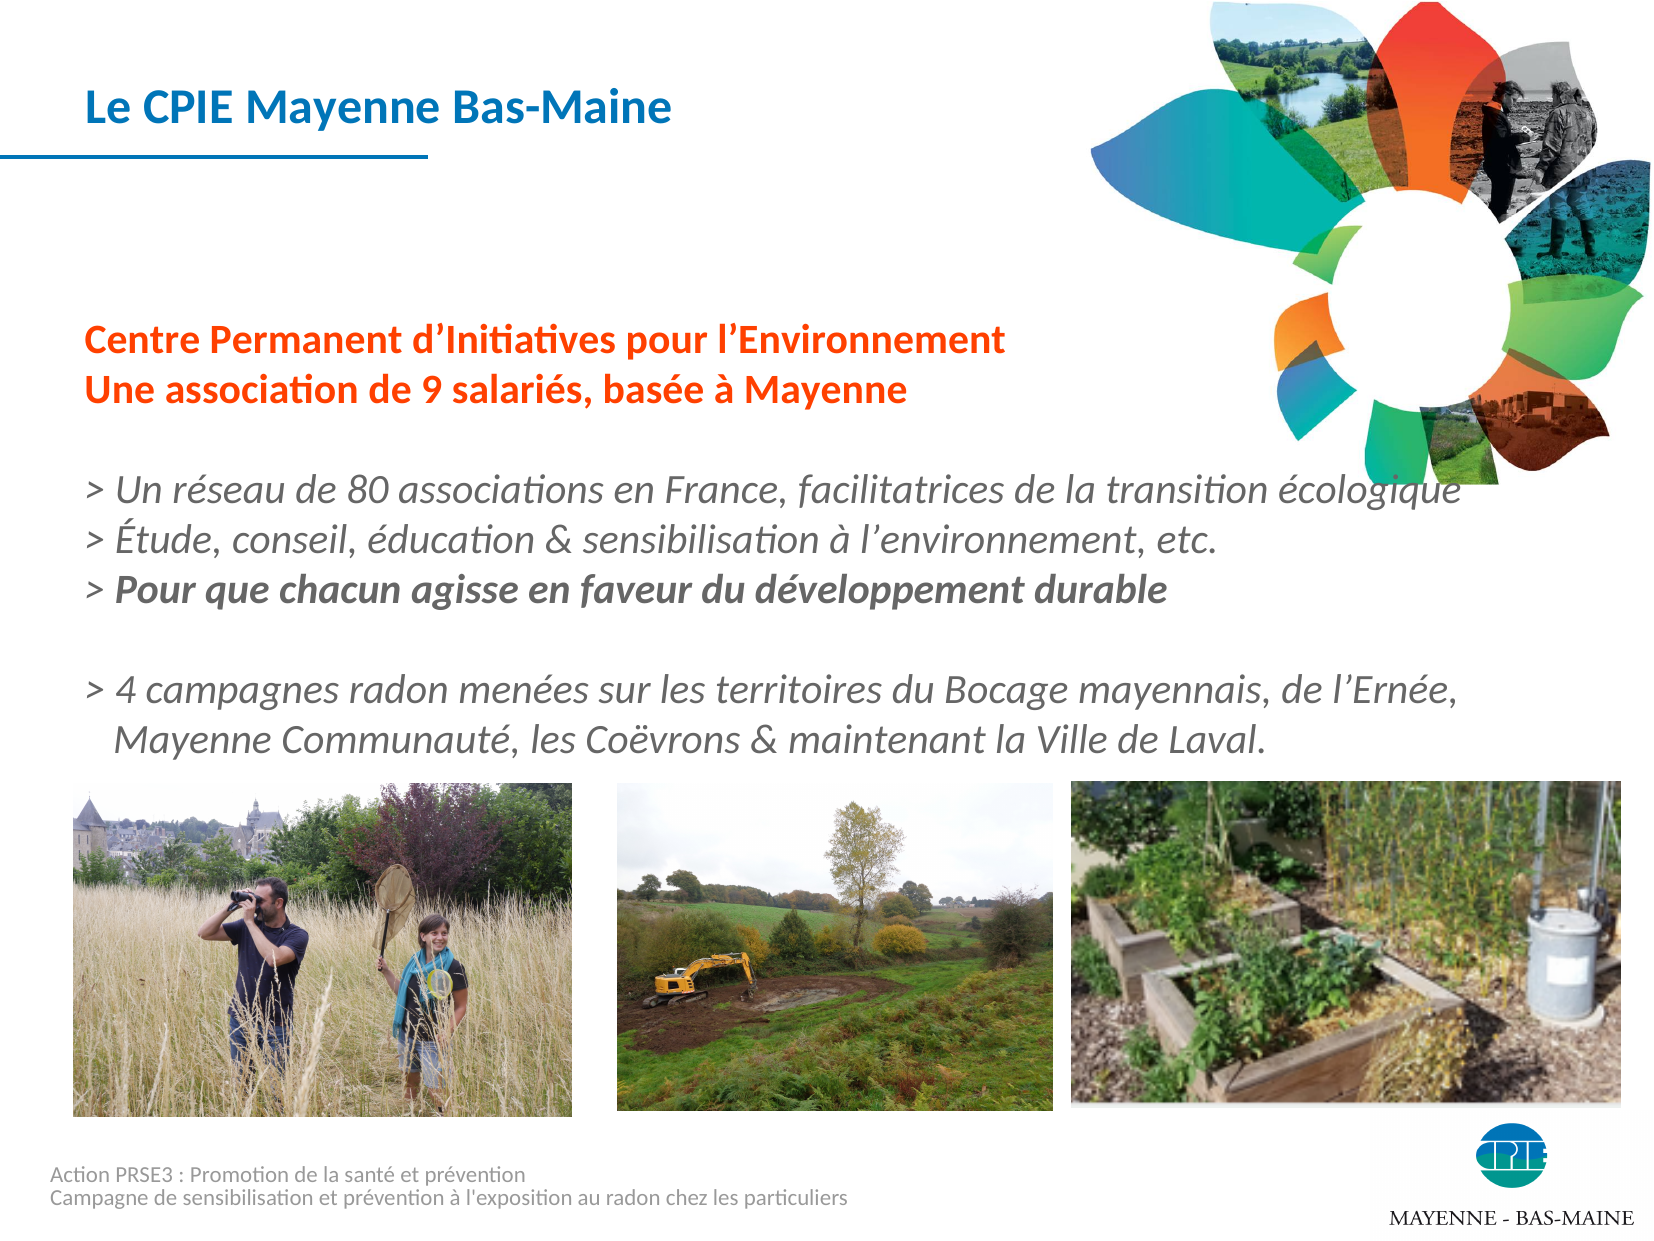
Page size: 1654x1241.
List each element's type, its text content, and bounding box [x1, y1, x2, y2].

picture [1071, 781, 1621, 1108]
picture [617, 783, 1053, 1111]
text_box Le CPIE Mayenne Bas-Maine [70, 66, 1269, 142]
picture [73, 783, 572, 1117]
text_box Centre Permanent d’Initiatives pour l’Environnement Une association de 9 salariés, basée à Mayenne > Un réseau de 80 associations en France, facilitatrices de la transition écologique > Étude, conseil, éducation & sensibilisation à l’environnement, etc. > Pour que chacun agisse en faveur du développement durable > 4 campagnes radon menées sur les territoires du Bocage mayennais, de l’Ernée, Mayenne Communauté, les Coëvrons & maintenant la Ville de Laval. [12, 304, 1654, 770]
text_box Action PRSE3 : Promotion de la santé et prévention Campagne de sensibilisation et prévention à l'exposition au radon chez les particuliers [35, 1157, 1070, 1229]
picture [1370, 1110, 1654, 1241]
picture [1073, 1, 1653, 304]
